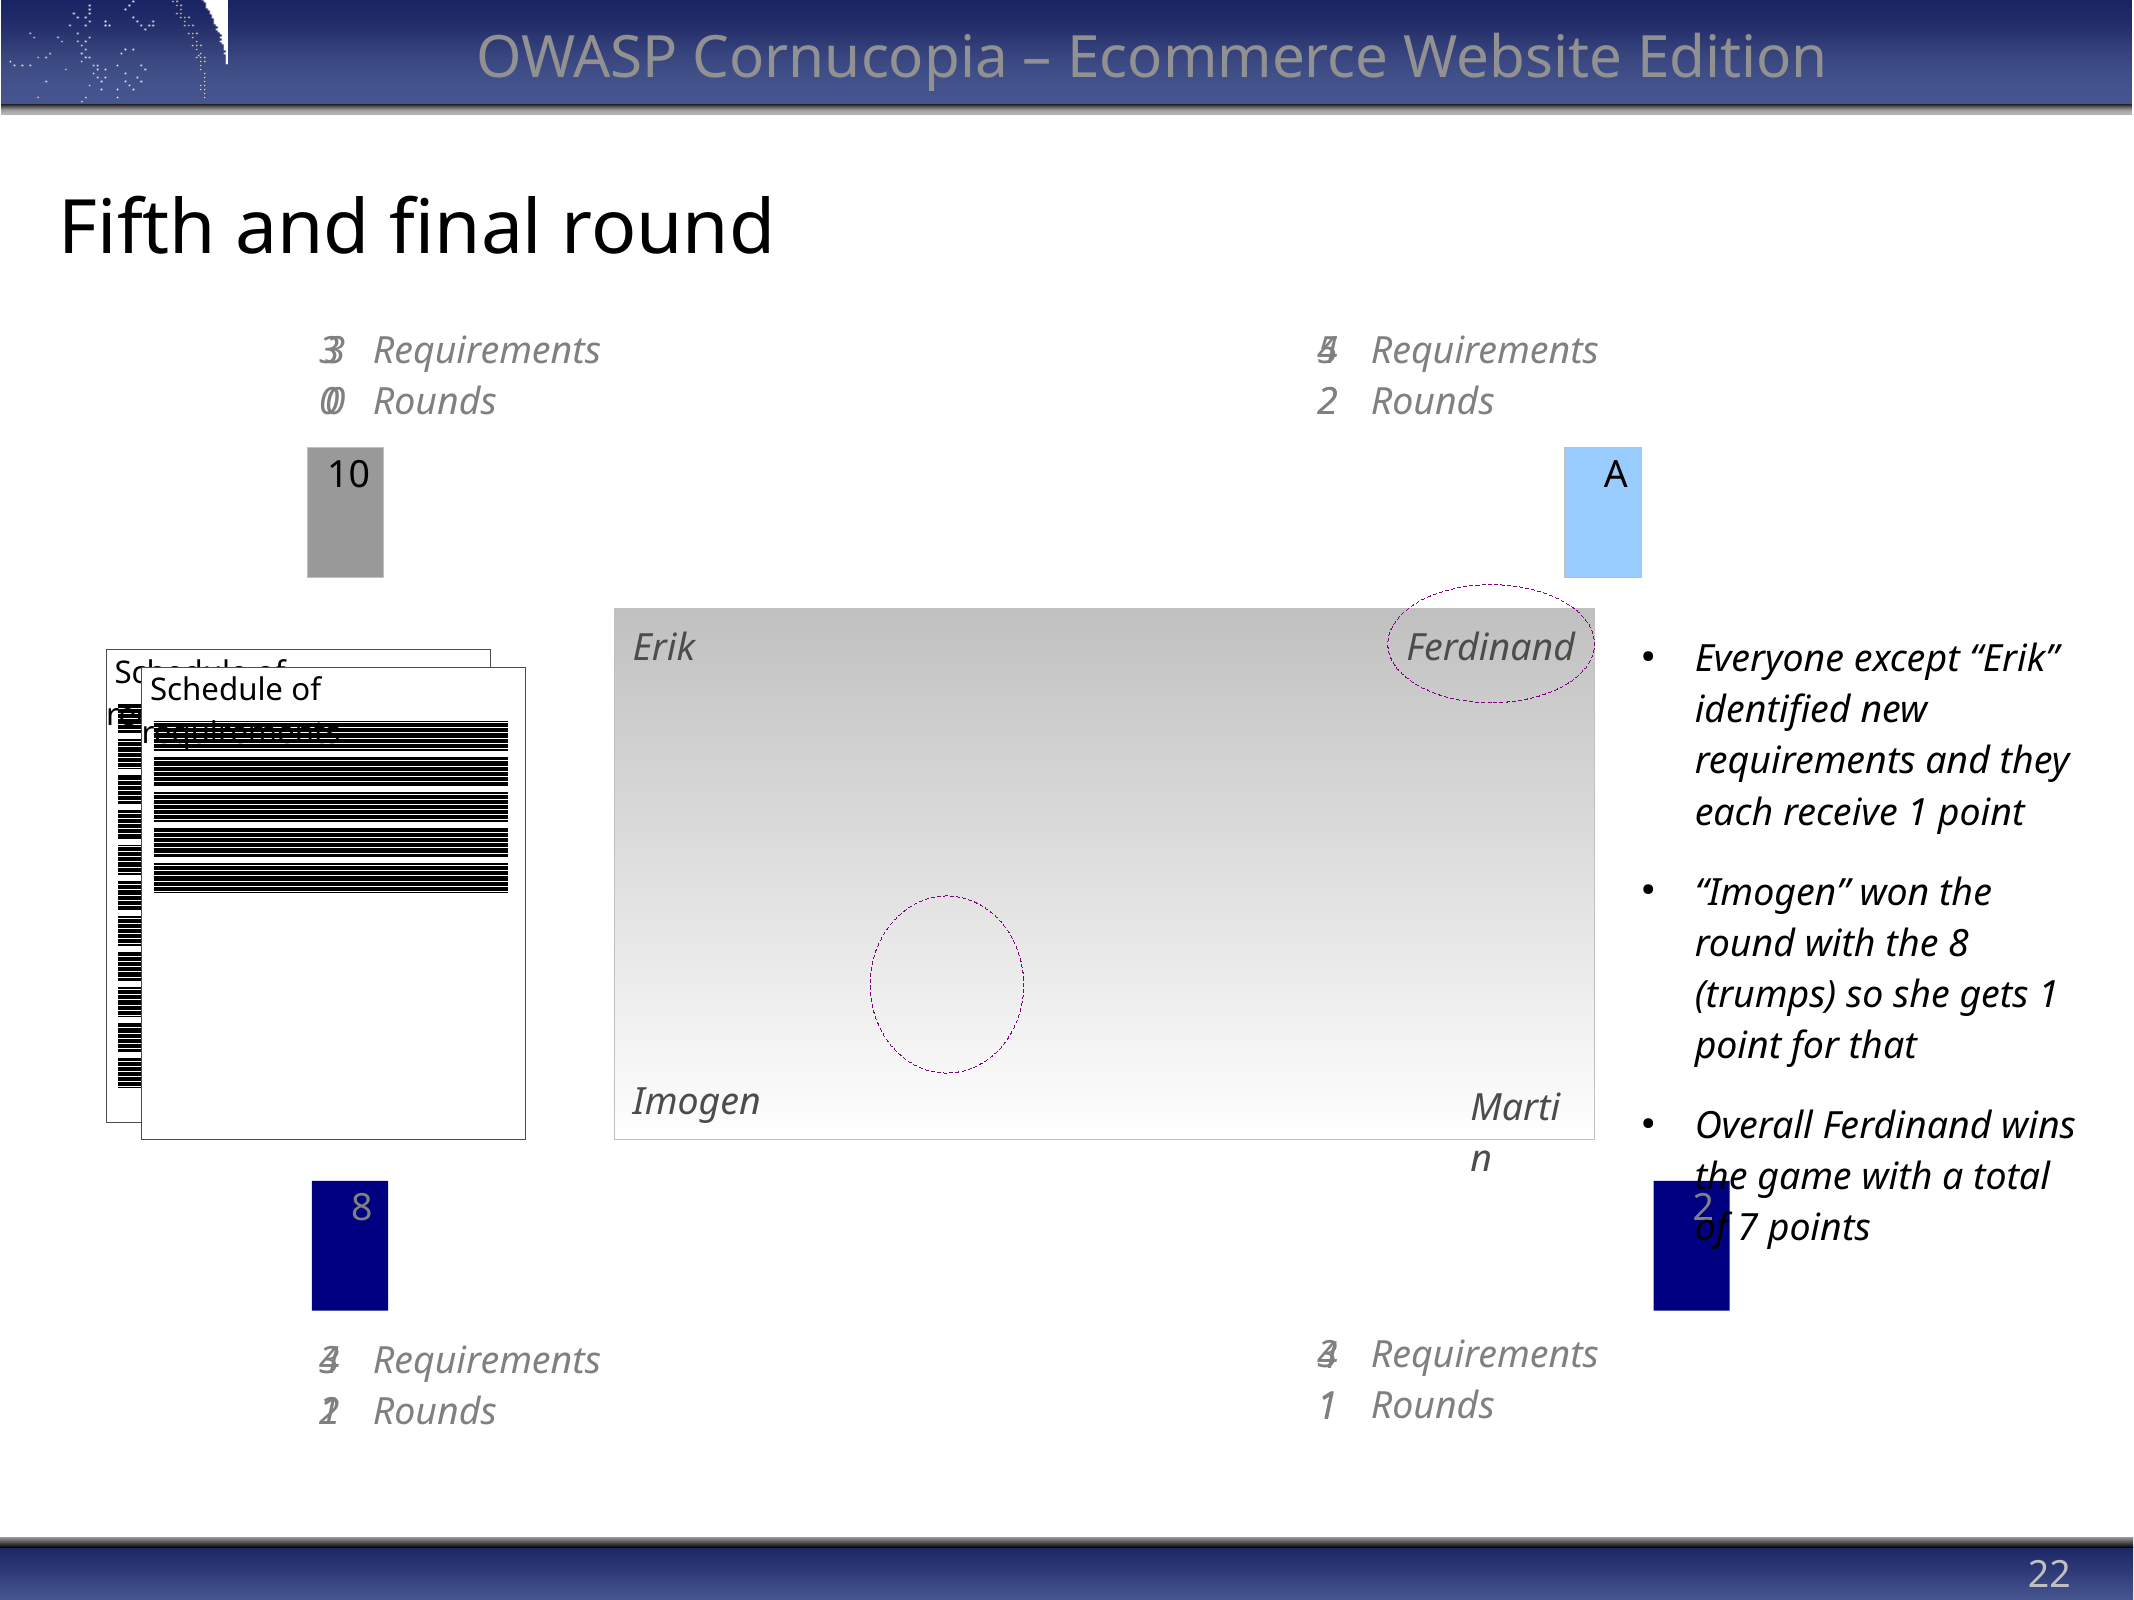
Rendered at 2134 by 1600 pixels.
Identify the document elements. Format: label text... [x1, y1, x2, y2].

list Erik [632, 620, 739, 681]
list [118, 702, 141, 733]
list [118, 950, 141, 981]
list Schedule of requirements [141, 667, 526, 1140]
list 3 0 [318, 323, 324, 414]
list [118, 844, 141, 875]
list 5 2 [1316, 323, 1376, 414]
list [118, 773, 141, 804]
list [153, 720, 508, 751]
list 4 1 [1316, 1328, 1388, 1419]
list Everyone except “Erik” identified new requirements and they each receive 1 point “Imogen” won the round with the 8 (trumps) so she gets 1 point for that Overall Ferdinand wins the game with a total of 7 points [1624, 631, 2093, 1182]
list 10 [307, 447, 384, 578]
list 8 [311, 1180, 389, 1311]
list Martin [1470, 1080, 1576, 1141]
list [153, 755, 508, 786]
list [153, 791, 508, 821]
title Fifth and final round [58, 124, 2126, 325]
list [118, 738, 141, 768]
list [153, 862, 508, 892]
list Requirements Rounds [1388, 1327, 1654, 1418]
list Schedule of requirements [106, 649, 491, 1123]
list 4 2 [318, 1333, 378, 1424]
list [153, 826, 508, 857]
list [118, 915, 141, 945]
list [118, 1057, 141, 1087]
list [118, 986, 141, 1016]
list Requirements Rounds [1376, 323, 1654, 414]
list 2 [1653, 1182, 1730, 1311]
list Ferdinand [1406, 620, 1607, 681]
list [118, 1021, 141, 1052]
list 3 0 [324, 323, 384, 414]
list A [1564, 447, 1642, 578]
list Requirements Rounds [378, 1333, 656, 1424]
list [614, 608, 1595, 1140]
list Requirements Rounds [384, 323, 656, 414]
list [118, 809, 141, 839]
list Imogen [632, 1074, 798, 1135]
list [118, 879, 141, 910]
